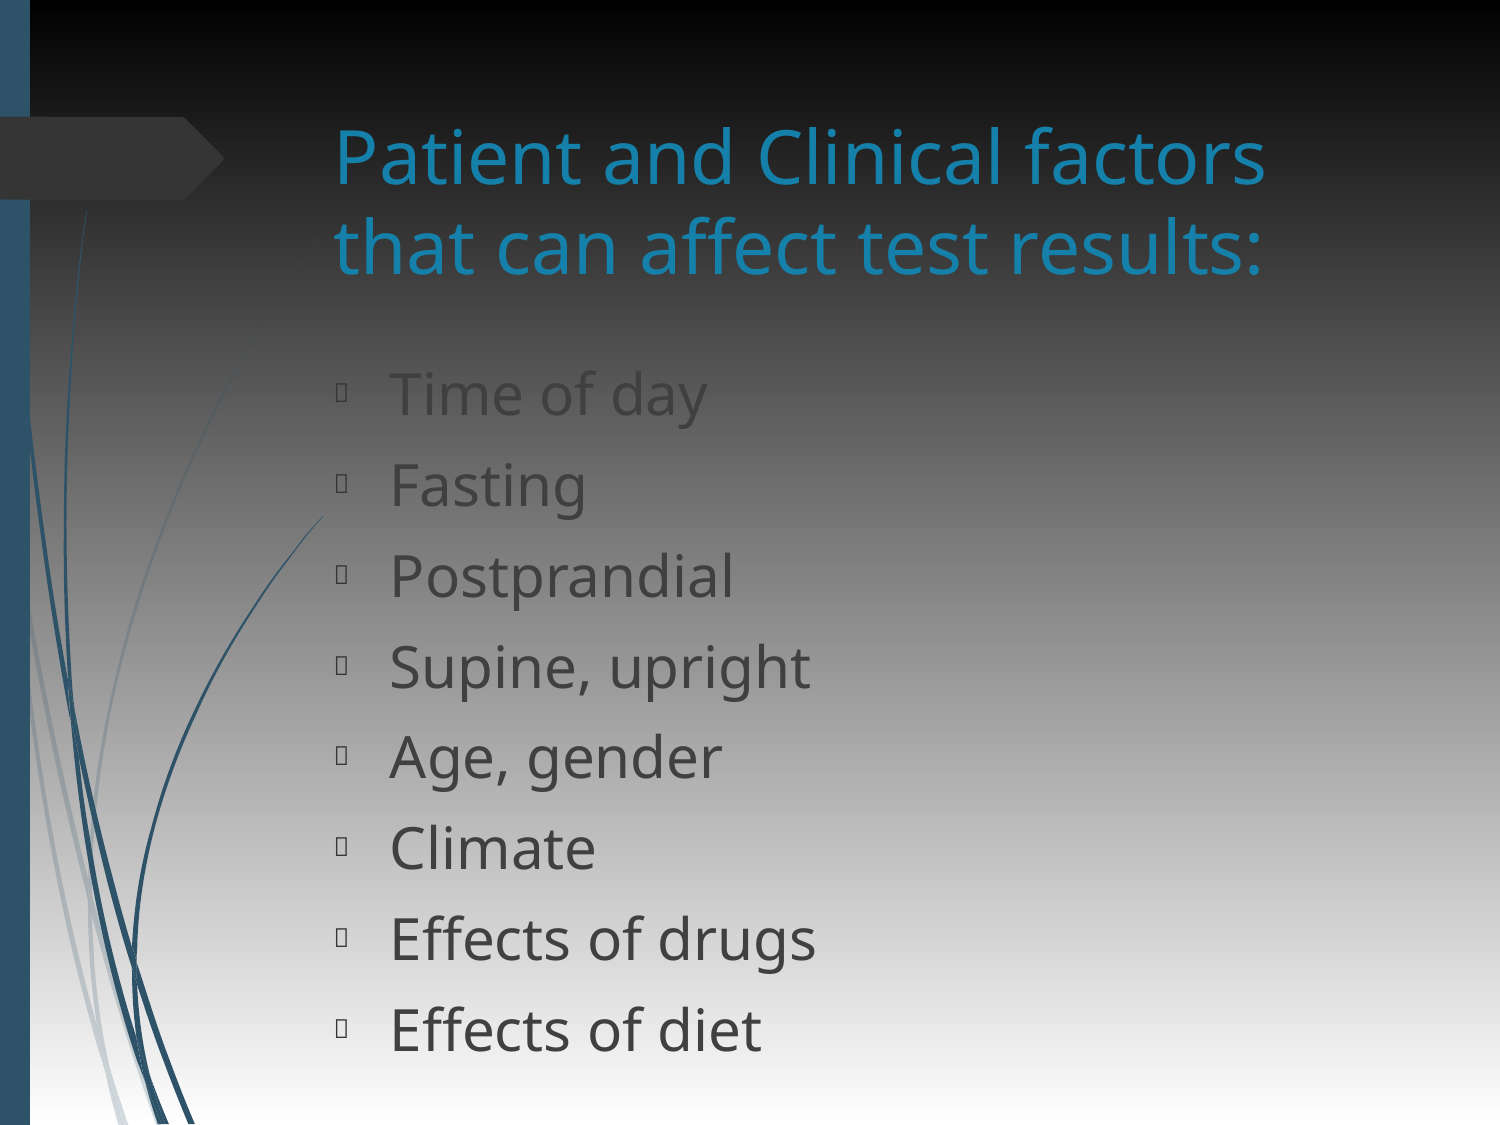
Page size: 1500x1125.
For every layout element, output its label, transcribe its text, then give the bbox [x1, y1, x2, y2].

title Patient and Clinical factors that can affect test results: [319, 102, 1400, 313]
list Time of day Fasting Postprandial Supine, upright Age, gender Climate Effects of drugs Effects of diet [318, 350, 1400, 970]
